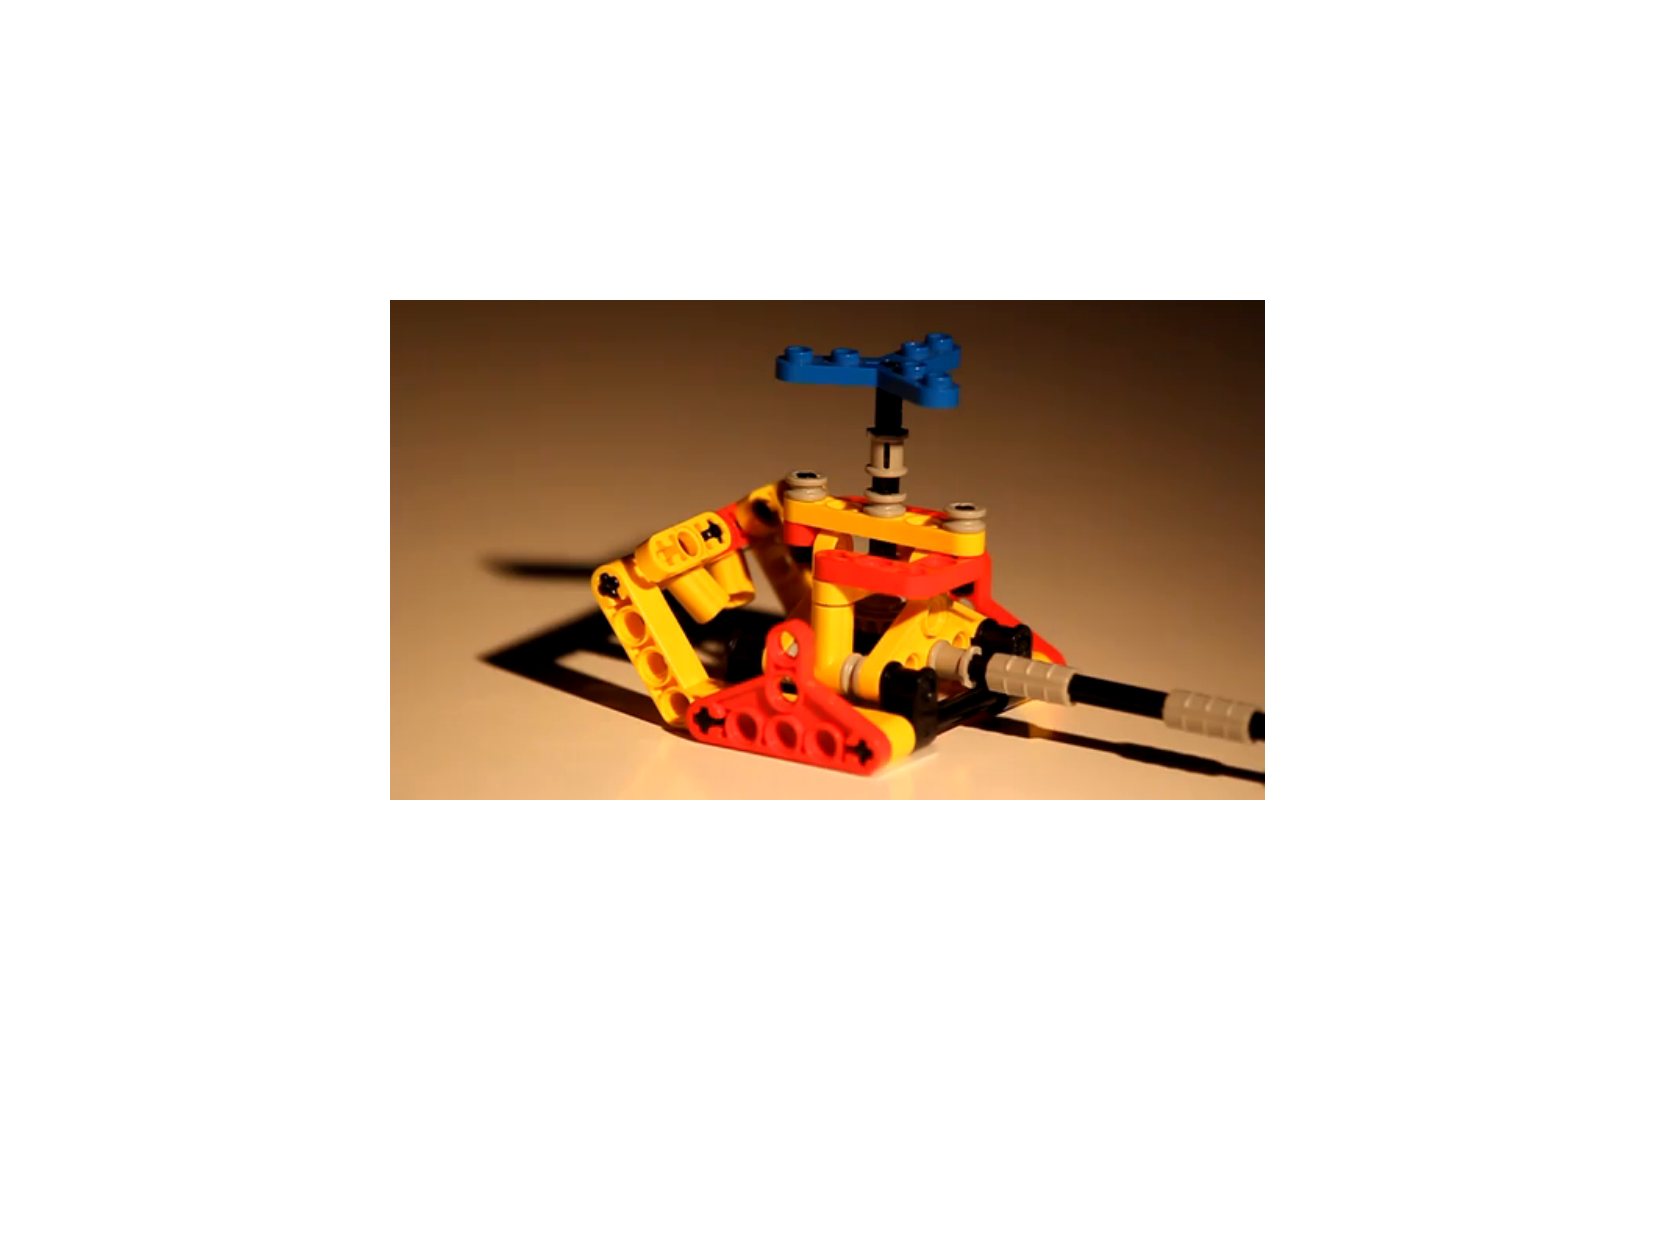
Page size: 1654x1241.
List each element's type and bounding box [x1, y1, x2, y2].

text_box [390, 300, 1265, 800]
